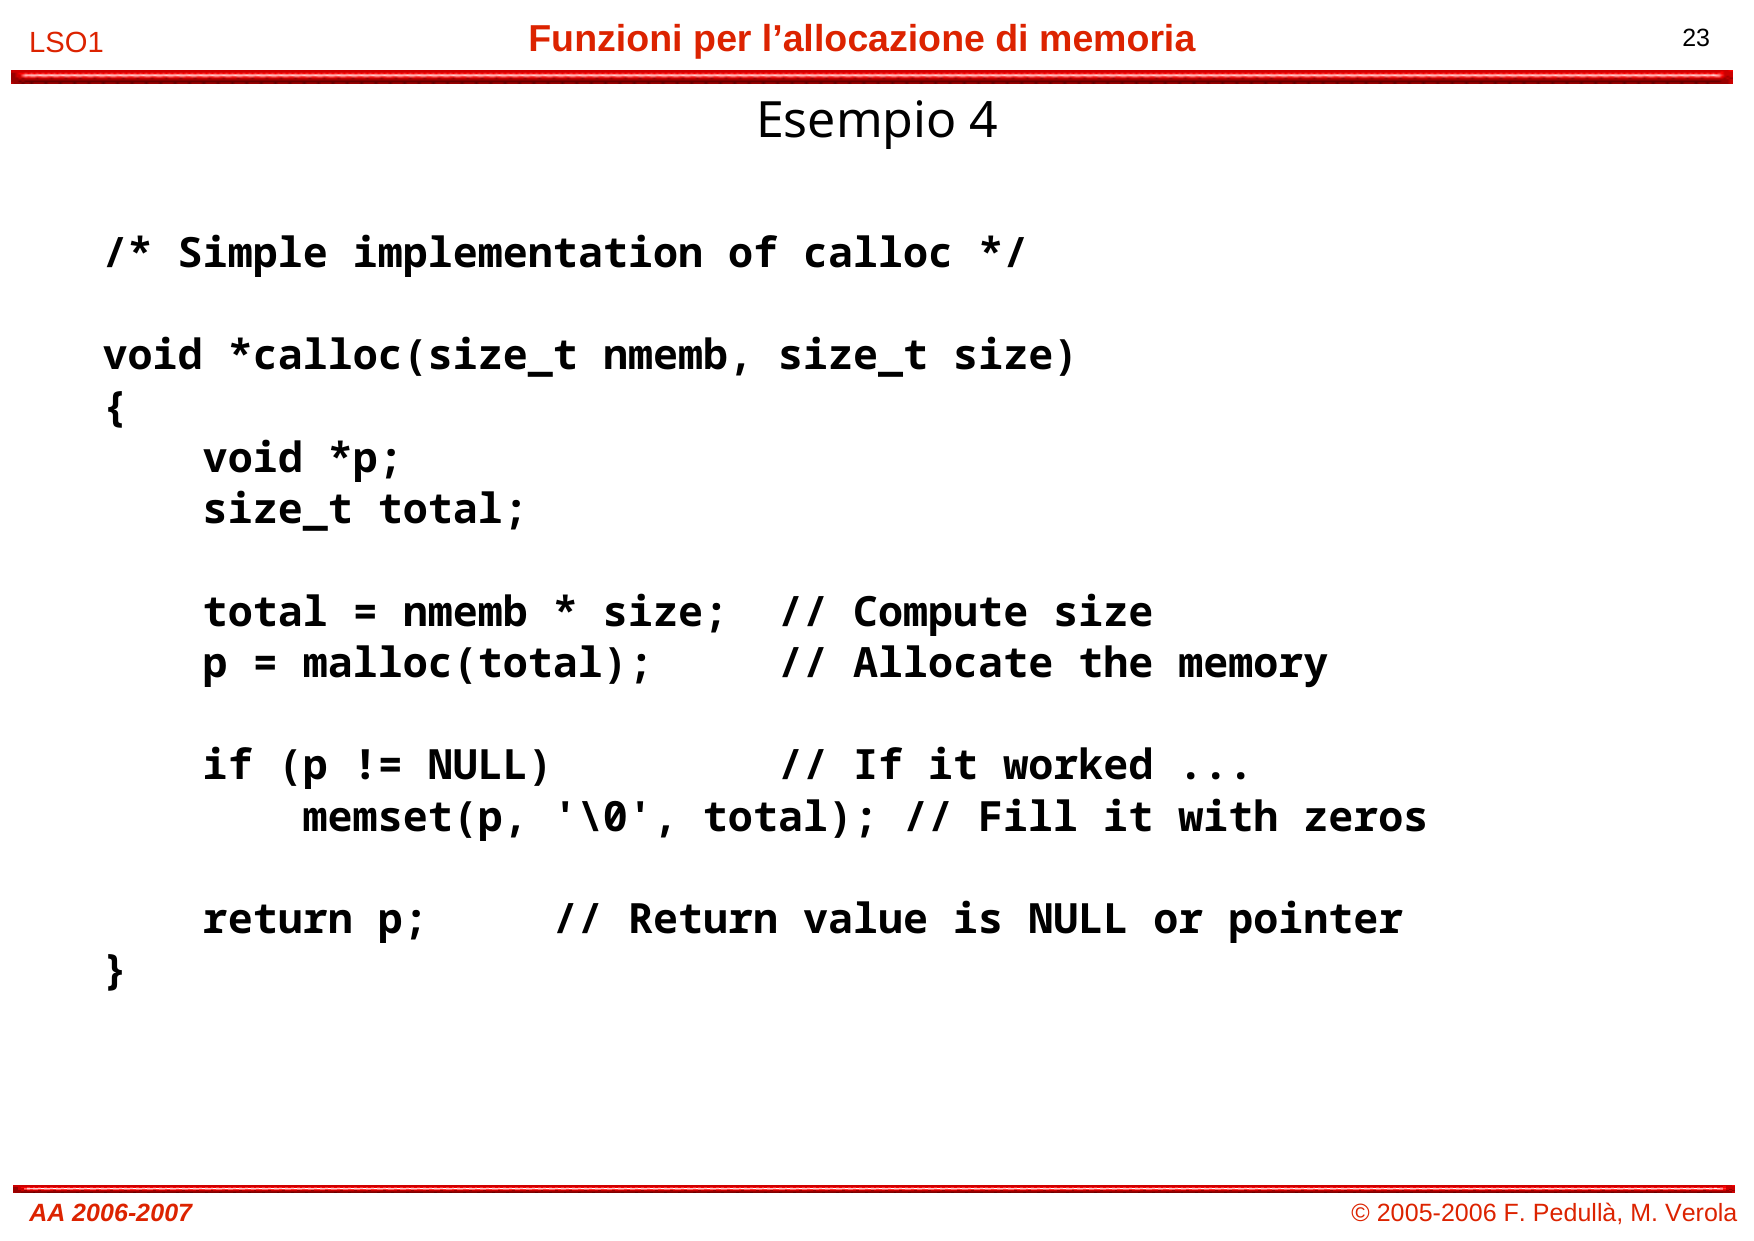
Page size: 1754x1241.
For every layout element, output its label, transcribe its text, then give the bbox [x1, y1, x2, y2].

title Esempio 4 [412, 72, 1342, 168]
picture [11, 70, 1733, 84]
picture [13, 1185, 1735, 1193]
list /* Simple implementation of calloc */ void *calloc(size_t nmemb, size_t size) { void *p; size_t total; total = nmemb * size; // Compute size p = malloc(total); // Allocate the memory if (p != NULL) // If it worked ... memset(p, '\0', total); // Fill it with zeros return p; // Return value is NULL or pointer } [87, 218, 1704, 884]
